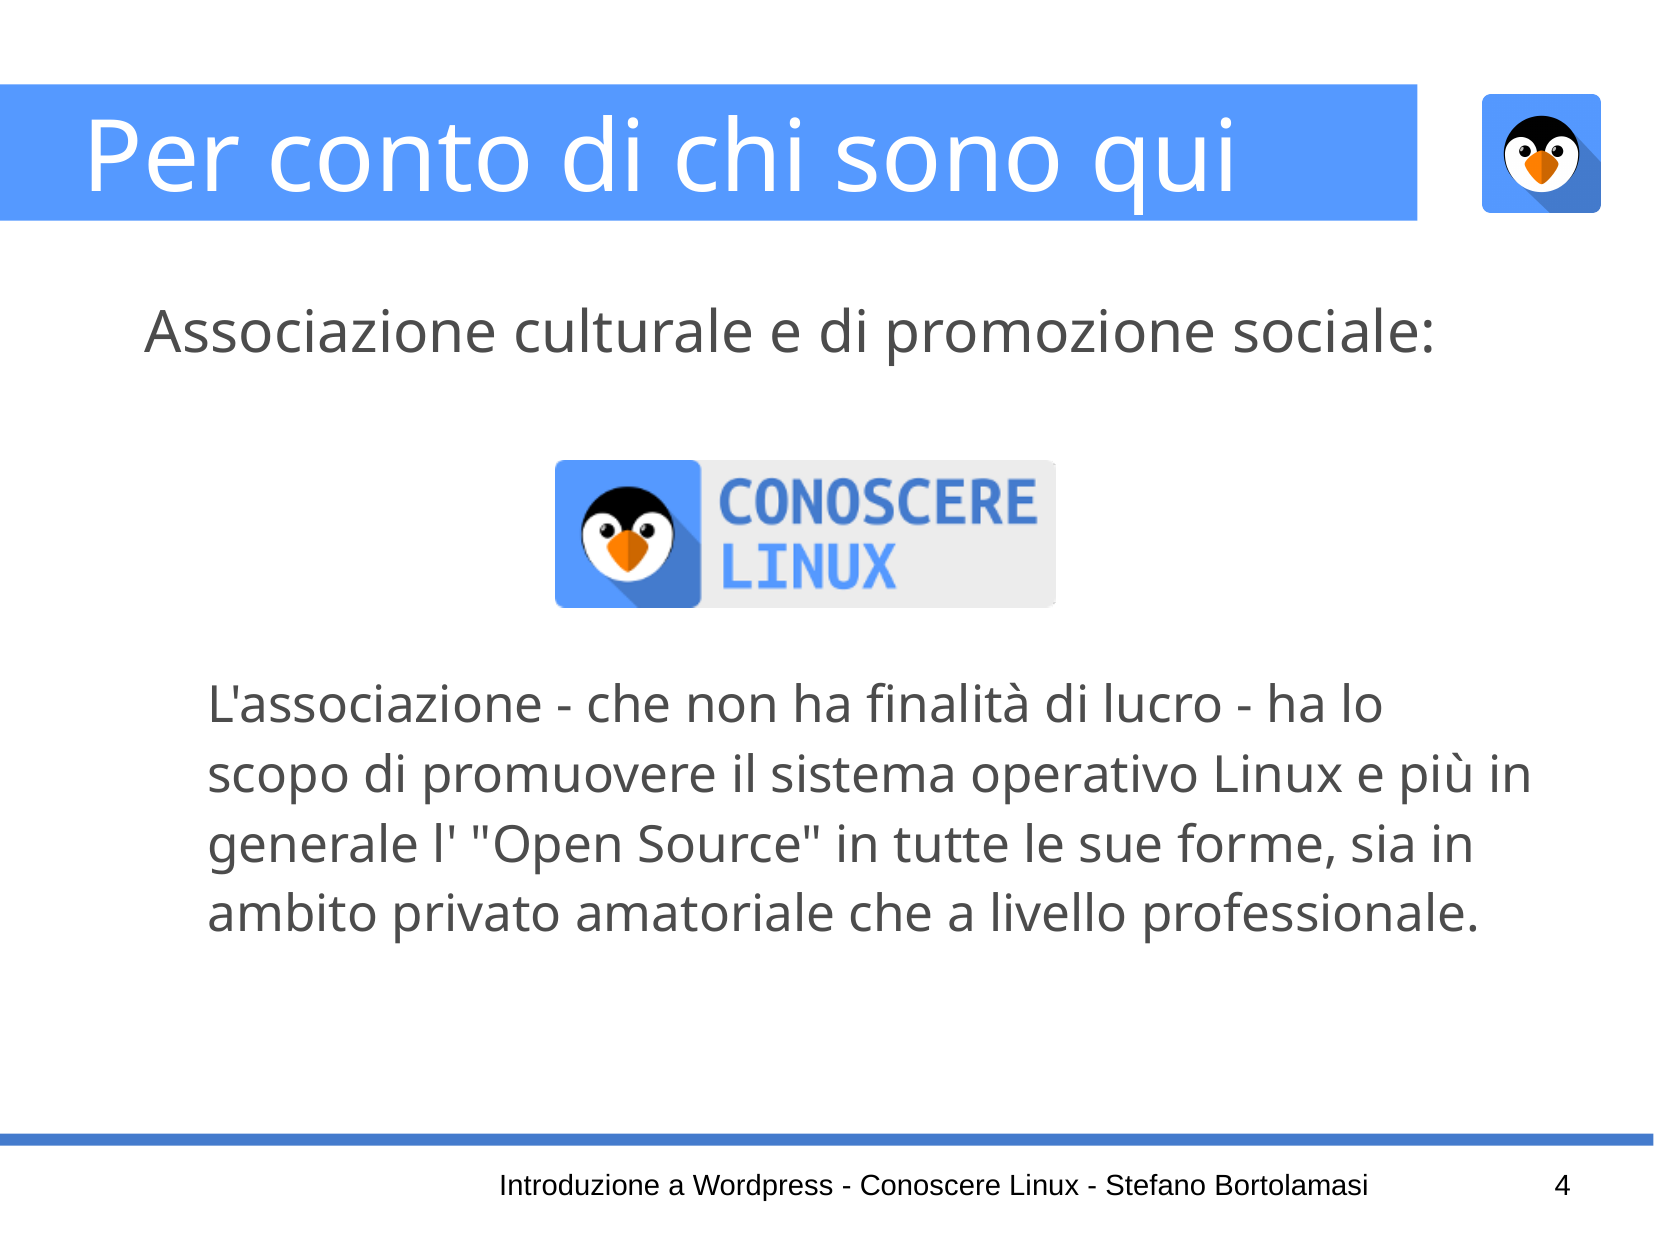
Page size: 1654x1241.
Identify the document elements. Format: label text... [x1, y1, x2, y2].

picture [1482, 94, 1601, 213]
list Associazione culturale e di promozione sociale: L'associazione - che non ha finalità di lucro - ha lo scopo di promuovere il sistema operativo Linux e più in generale l' "Open Source" in tutte le sue forme, sia in ambito privato amatoriale che a livello professionale. [82, 290, 1538, 1010]
picture [555, 460, 1056, 608]
title Per conto di chi sono qui [0, 91, 1418, 214]
